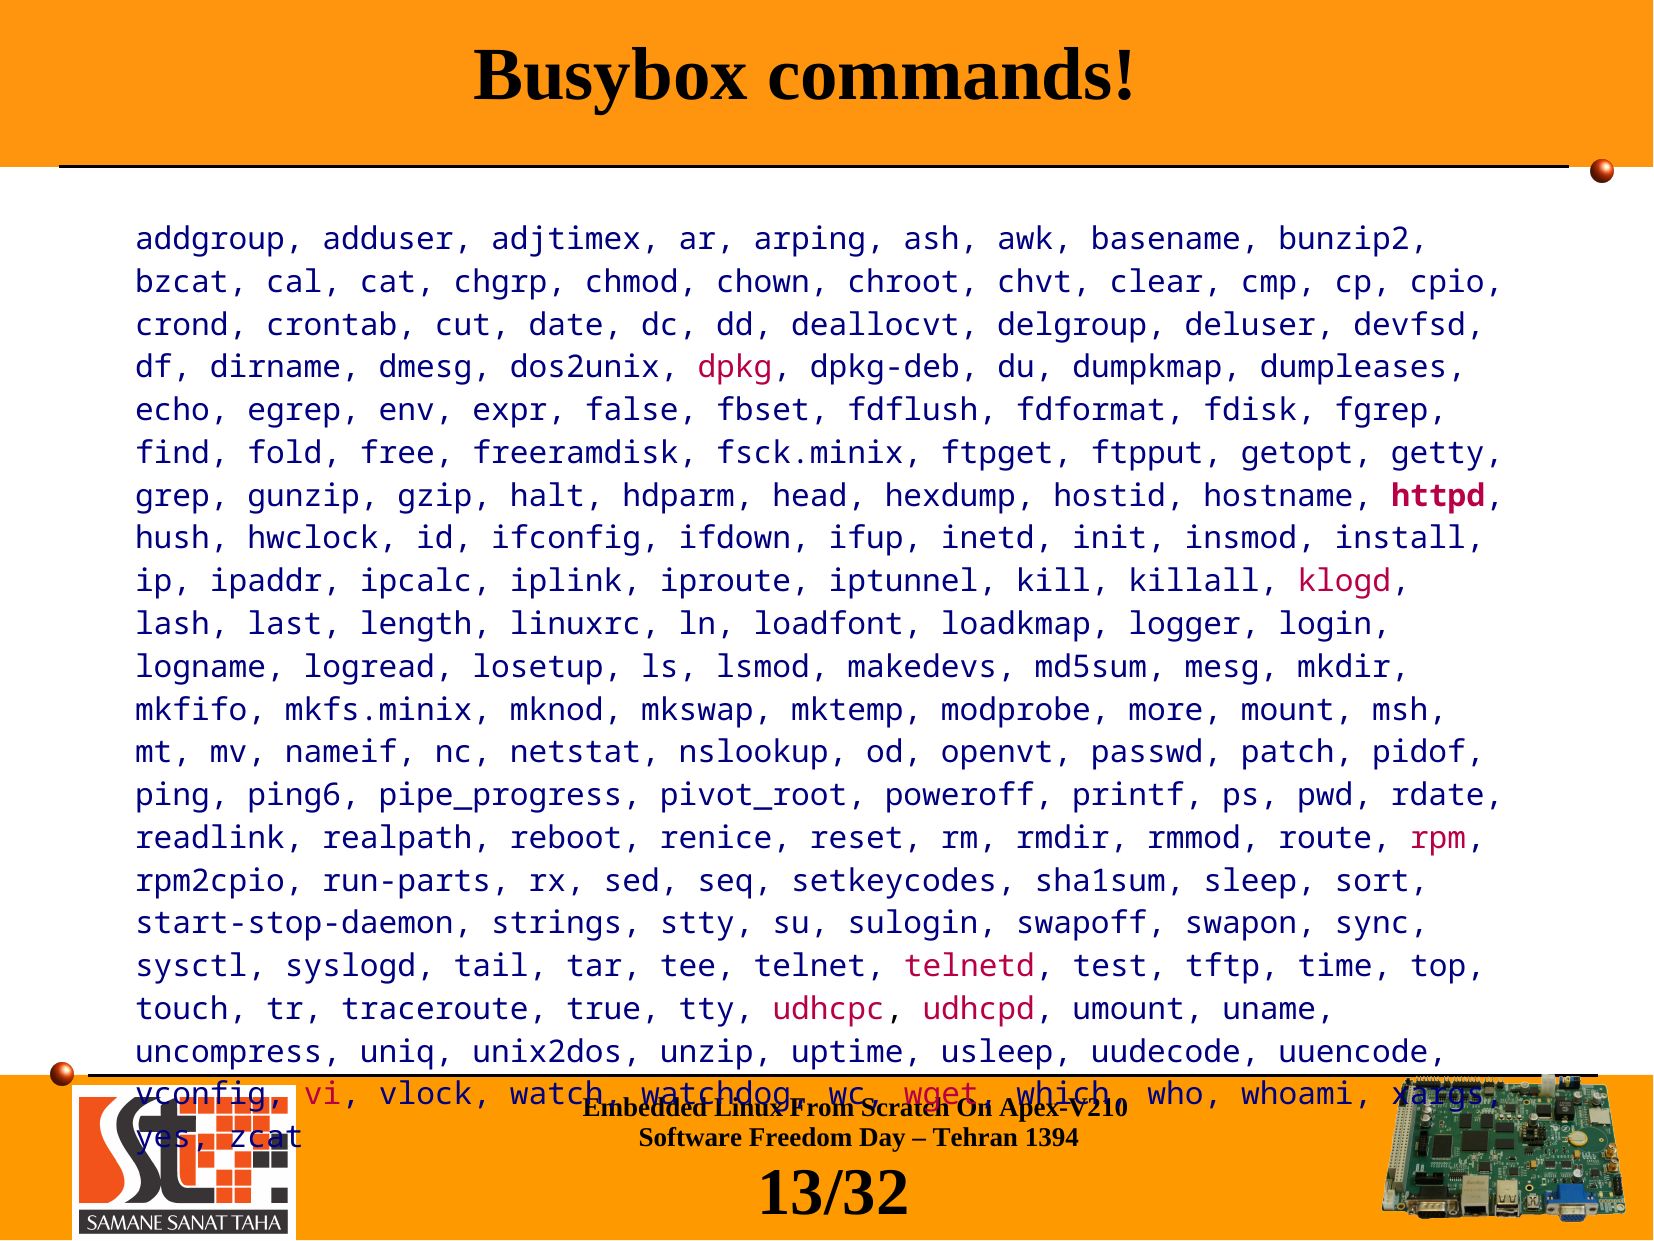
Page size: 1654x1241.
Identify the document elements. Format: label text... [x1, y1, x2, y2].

list addgroup, adduser, adjtimex, ar, arping, ash, awk, basename, bunzip2, bzcat, cal, cat, chgrp, chmod, chown, chroot, chvt, clear, cmp, cp, cpio, crond, crontab, cut, date, dc, dd, deallocvt, delgroup, deluser, devfsd, df, dirname, dmesg, dos2unix, dpkg, dpkg-deb, du, dumpkmap, dumpleases, echo, egrep, env, expr, false, fbset, fdflush, fdformat, fdisk, fgrep, find, fold, free, freeramdisk, fsck.minix, ftpget, ftpput, getopt, getty, grep, gunzip, gzip, halt, hdparm, head, hexdump, hostid, hostname, httpd, hush, hwclock, id, ifconfig, ifdown, ifup, inetd, init, insmod, install, ip, ipaddr, ipcalc, iplink, iproute, iptunnel, kill, killall, klogd, lash, last, length, linuxrc, ln, loadfont, loadkmap, logger, login, logname, logread, losetup, ls, lsmod, makedevs, md5sum, mesg, mkdir, mkfifo, mkfs.minix, mknod, mkswap, mktemp, modprobe, more, mount, msh, mt, mv, nameif, nc, netstat, nslookup, od, openvt, passwd, patch, pidof, ping, ping6, pipe_progress, pivot_root, poweroff, printf, ps, pwd, rdate, readlink, realpath, reboot, renice, reset, rm, rmdir, rmmod, route, rpm, rpm2cpio, run-parts, rx, sed, seq, setkeycodes, sha1sum, sleep, sort, start-stop-daemon, strings, stty, su, sulogin, swapoff, swapon, sync, sysctl, syslogd, tail, tar, tee, telnet, telnetd, test, tftp, time, top, touch, tr, traceroute, true, tty, udhcpc, udhcpd, umount, uname, uncompress, uniq, unix2dos, unzip, uptime, usleep, uudecode, uuencode, vconfig, vi, vlock, watch, watchdog, wc, wget, which, who, whoami, xargs, yes, zcat [105, 216, 1518, 1066]
title Busybox commands! [60, 25, 1551, 124]
picture [72, 1085, 296, 1241]
picture [1371, 1074, 1626, 1236]
